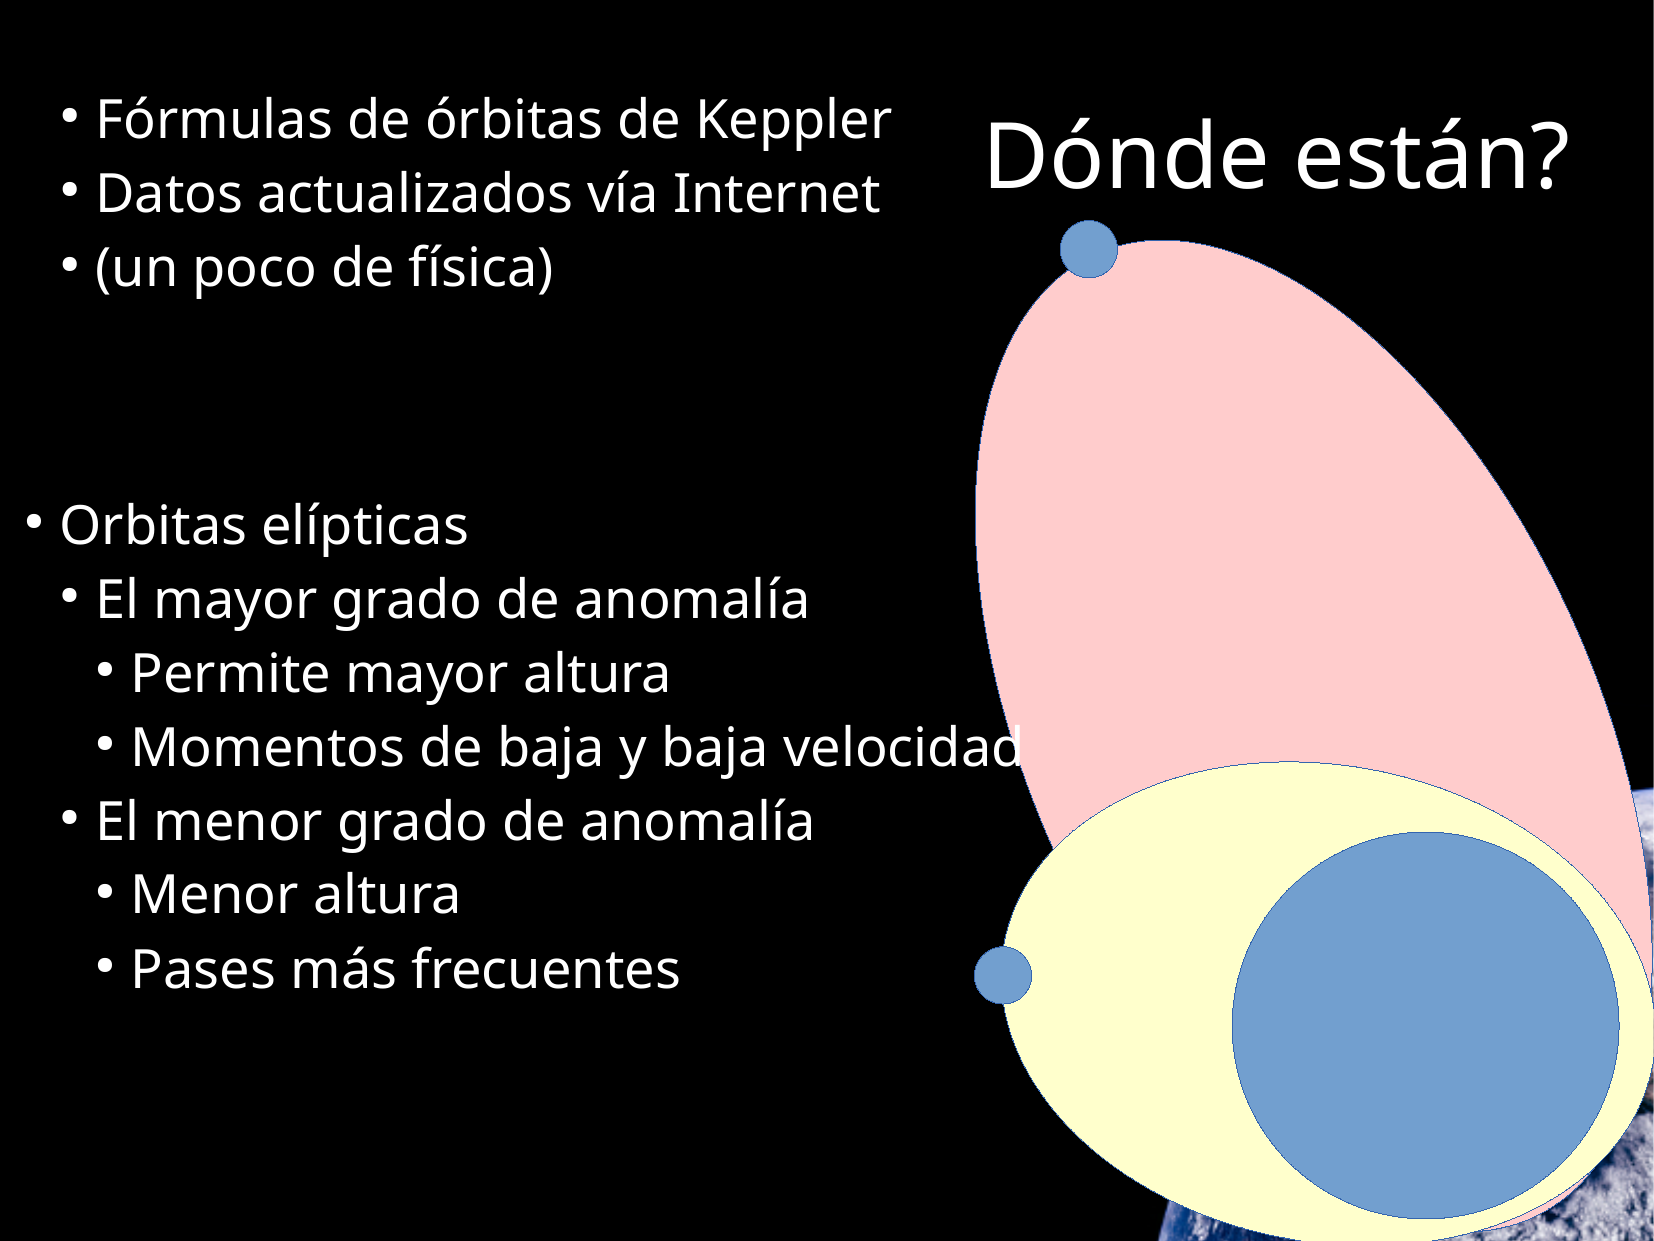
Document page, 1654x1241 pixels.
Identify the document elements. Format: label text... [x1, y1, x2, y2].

text_box Fórmulas de órbitas de Keppler Datos actualizados vía Internet (un poco de física) [45, 72, 868, 308]
picture [0, 0, 1654, 1241]
text_box Orbitas elípticas El mayor grado de anomalía Permite mayor altura Momentos de baja y baja velocidad El menor grado de anomalía Menor altura Pases más frecuentes [9, 478, 981, 1108]
picture [999, 740, 1015, 763]
text_box [976, 220, 1654, 1241]
picture [1438, 1064, 1654, 1241]
picture [981, 608, 1052, 955]
title Dónde están? [82, 49, 1571, 257]
